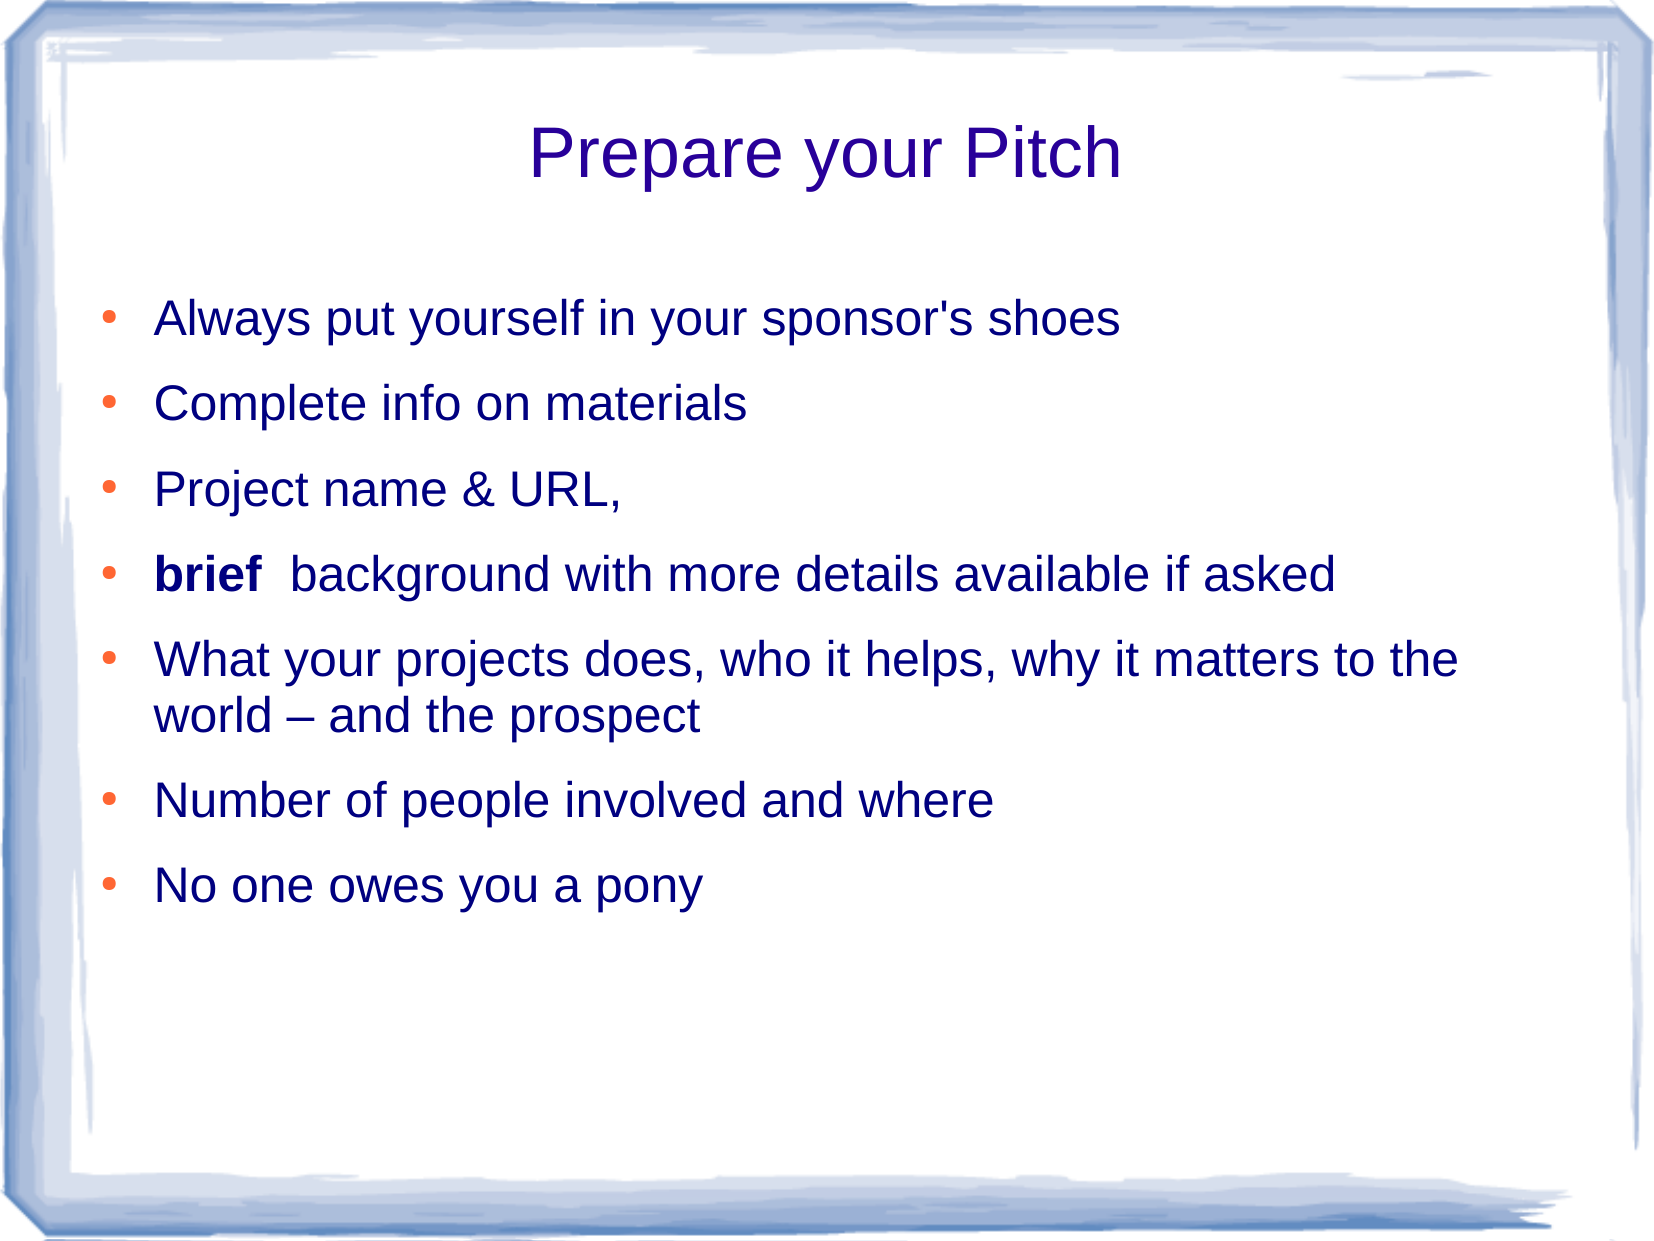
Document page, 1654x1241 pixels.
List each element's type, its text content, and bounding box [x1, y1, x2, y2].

list Always put yourself in your sponsor's shoes Complete info on materials Project name & URL, brief background with more details available if asked What your projects does, who it helps, why it matters to the world – and the prospect Number of people involved and where No one owes you a pony [82, 290, 1571, 1109]
title Prepare your Pitch [82, 49, 1571, 257]
picture [0, 0, 1654, 1241]
